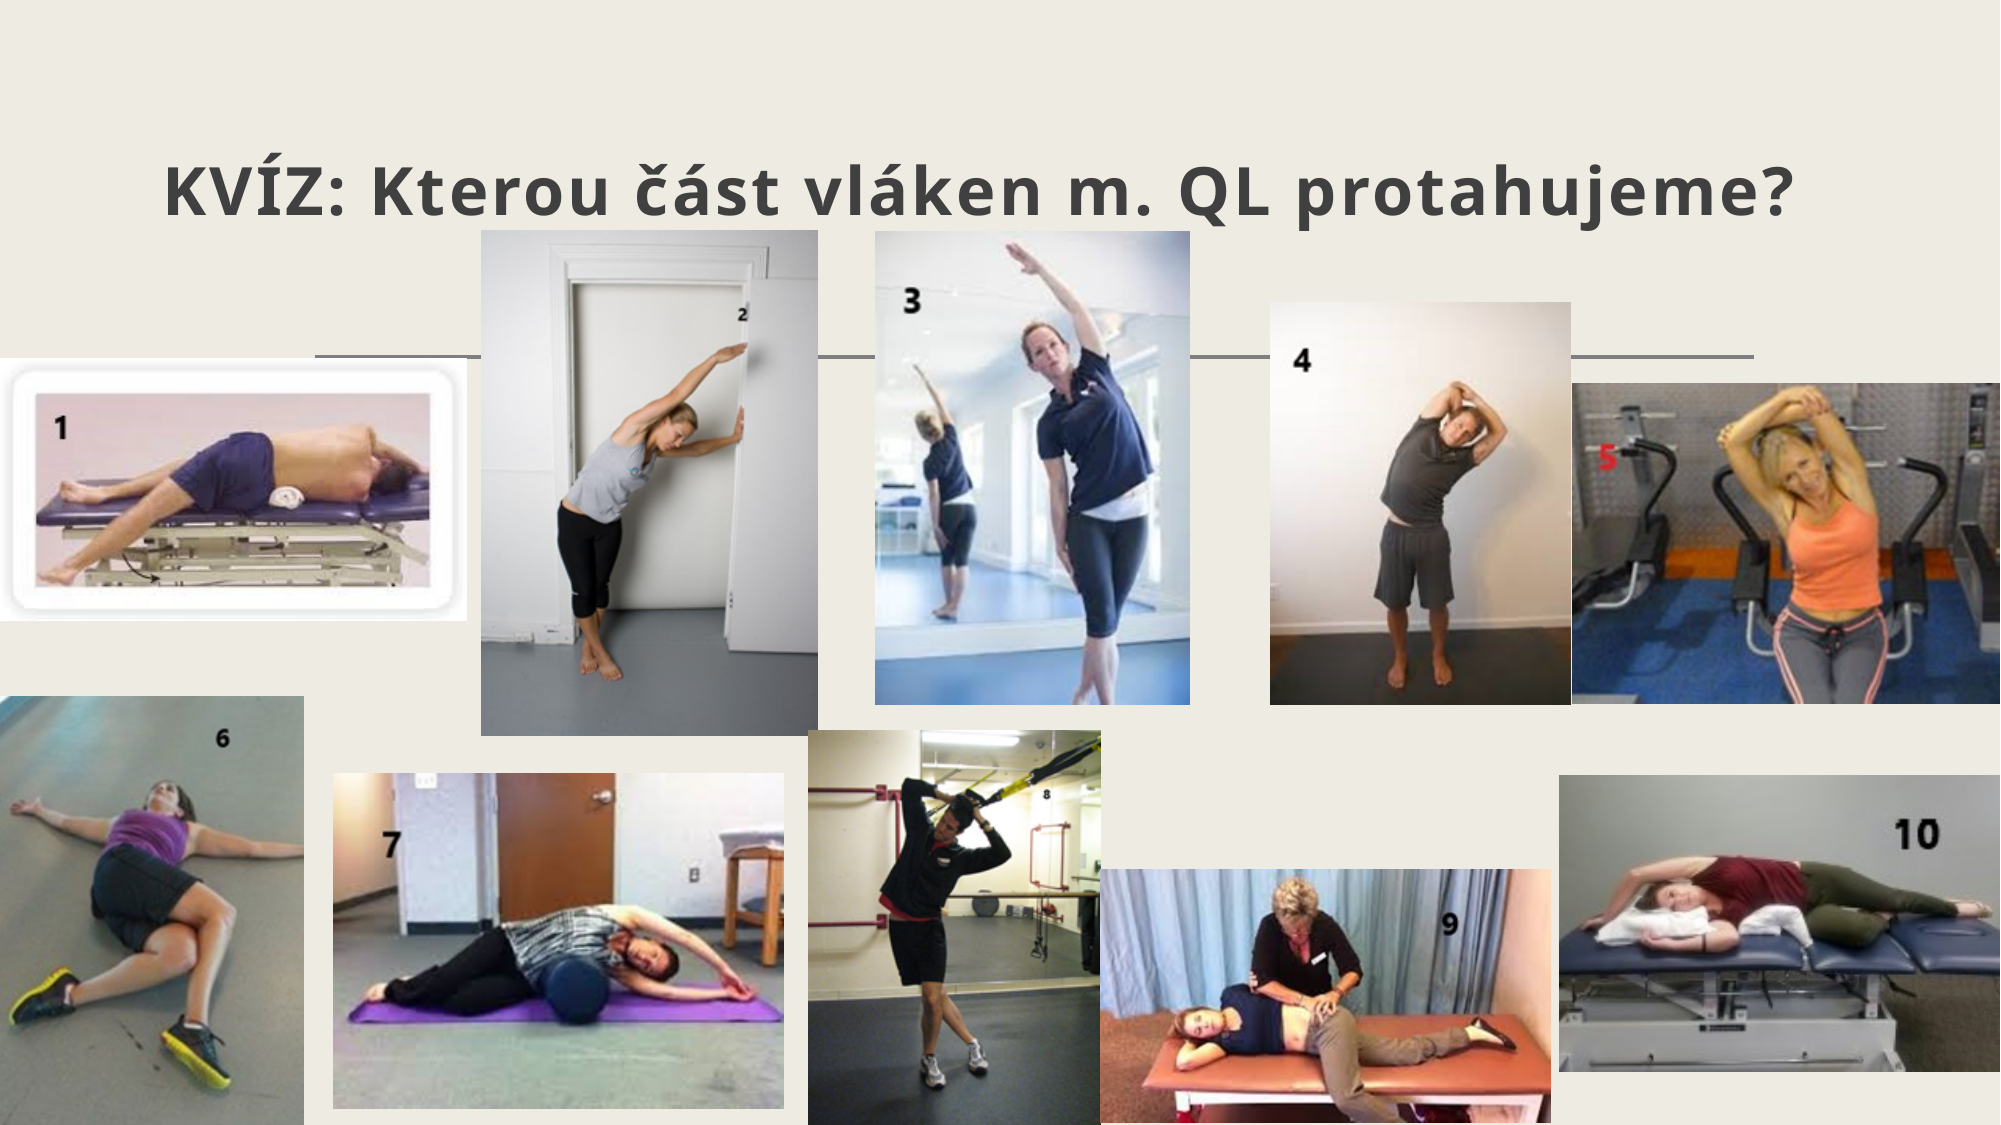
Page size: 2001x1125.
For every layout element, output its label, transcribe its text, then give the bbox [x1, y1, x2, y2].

picture [333, 773, 784, 1109]
title KVÍZ: Kterou část vláken m. QL protahujeme? [144, 72, 1868, 244]
picture [1572, 383, 2000, 704]
picture [1559, 775, 2000, 1072]
picture [0, 358, 467, 621]
picture [481, 230, 1551, 1125]
picture [875, 231, 1190, 705]
picture [0, 696, 304, 1125]
picture [1270, 303, 1571, 705]
